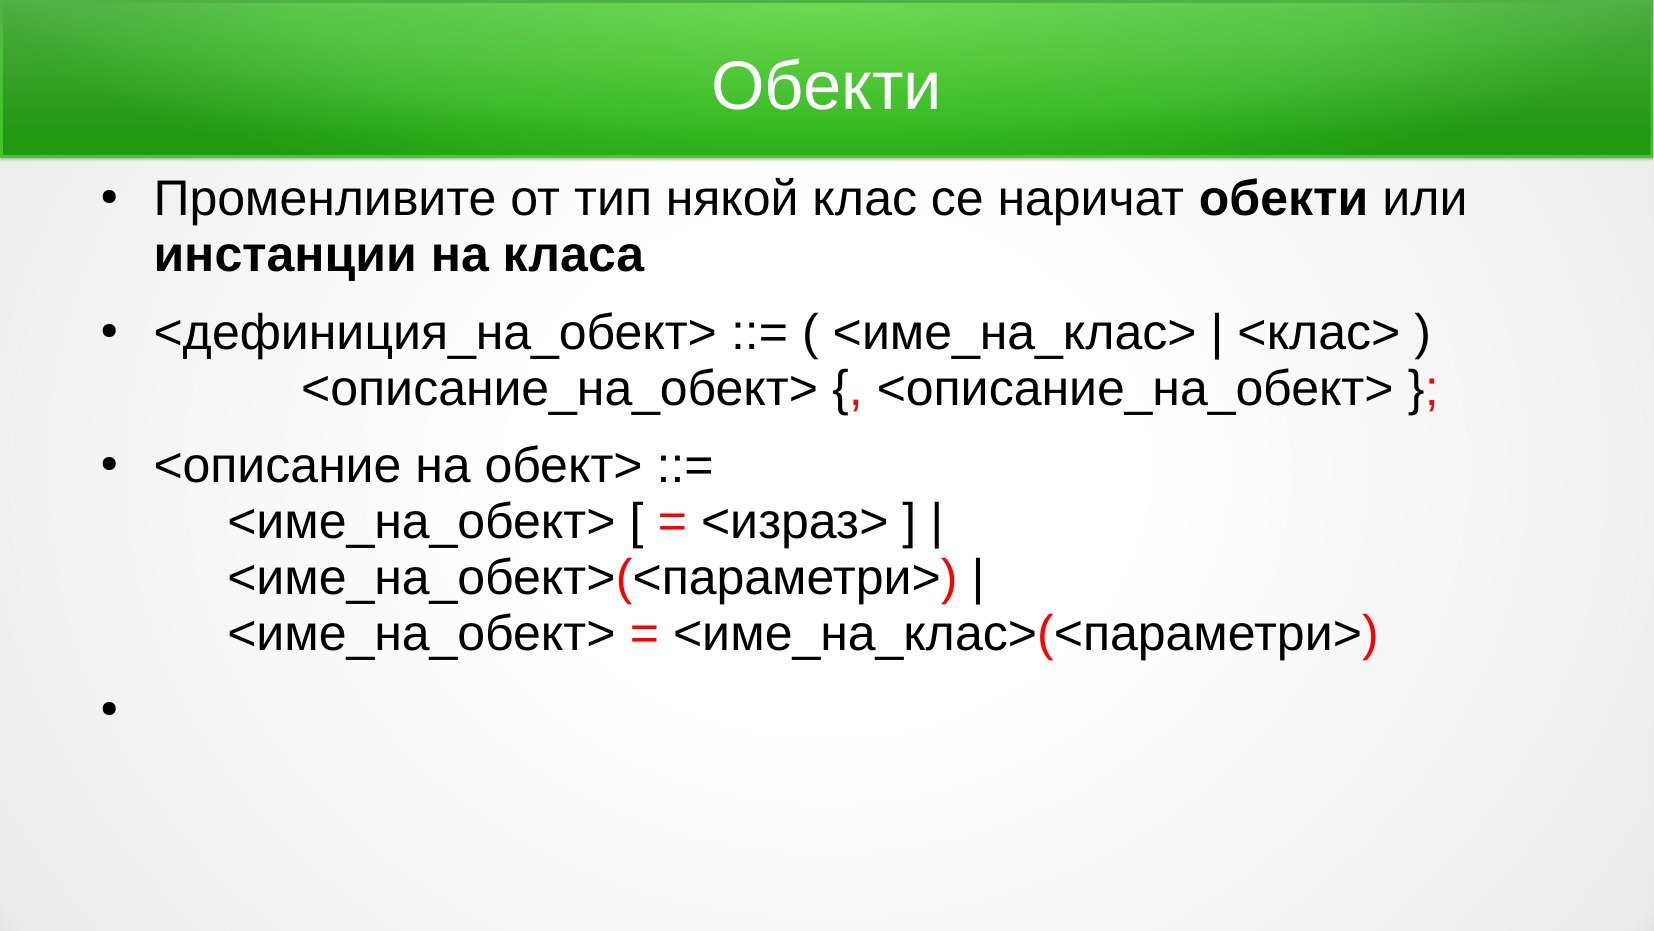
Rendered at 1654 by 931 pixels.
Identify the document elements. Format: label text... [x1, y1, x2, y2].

list Променливите от тип някой клас се наричат обекти или инстанции на класа <дефиниция_на_обект> ::= ( <име_на_клас> | <клас> ) <описание_на_обект> {, <описание_на_обект> }; <описание на обект> ::= <име_на_обект> [ = <израз> ] | <име_на_обект>(<параметри>) | <име_на_обект> = <име_на_клас>(<параметри>) [82, 170, 1538, 898]
title Обекти [82, 37, 1571, 135]
